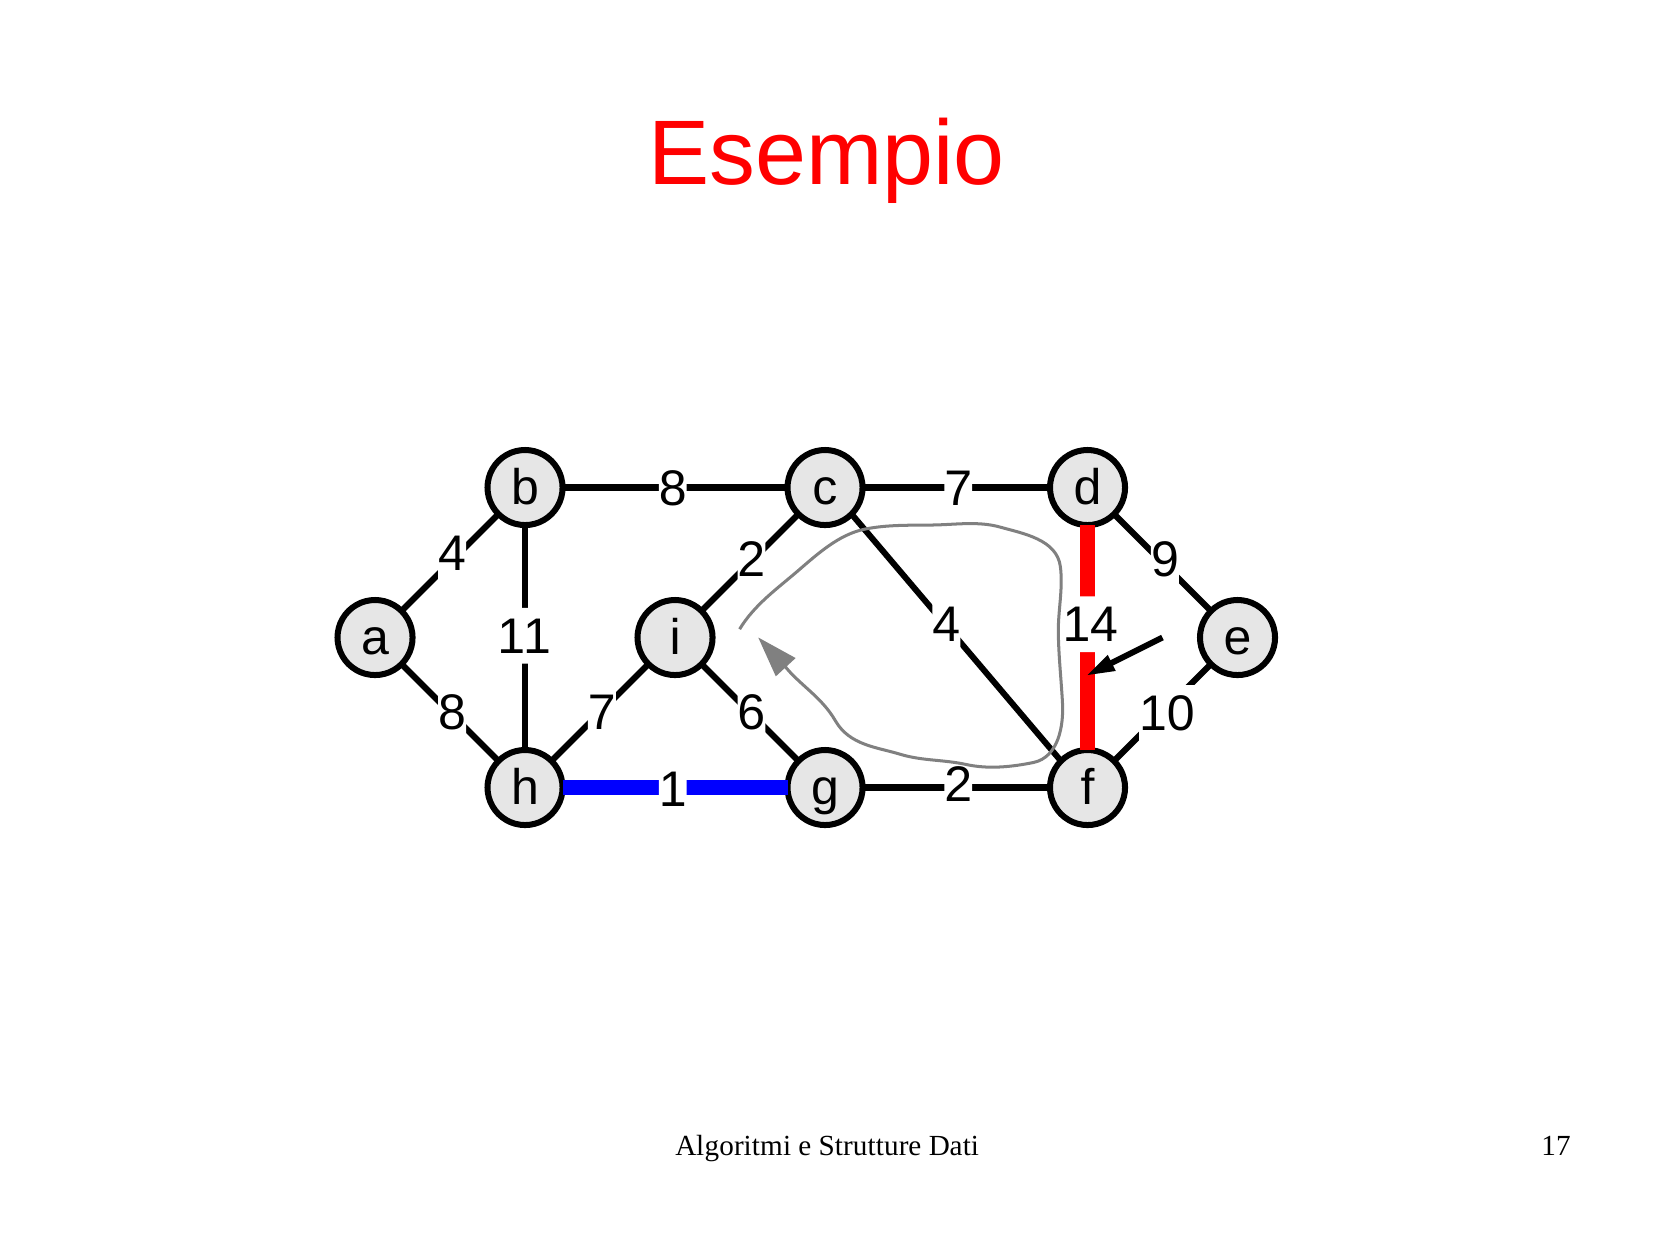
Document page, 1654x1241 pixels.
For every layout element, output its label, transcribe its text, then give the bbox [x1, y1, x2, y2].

text_box 8 [658, 460, 687, 516]
text_box h [487, 750, 563, 826]
text_box 1 [658, 761, 687, 818]
text_box 7 [944, 460, 973, 517]
text_box 11 [497, 607, 557, 664]
text_box 2 [944, 756, 973, 764]
text_box 8 [438, 684, 467, 741]
text_box 4 [932, 596, 961, 653]
text_box 7 [587, 684, 616, 741]
text_box f [1050, 750, 1126, 826]
text_box 2 [944, 763, 973, 812]
text_box 14 [1062, 596, 1119, 653]
text_box 6 [737, 684, 766, 741]
text_box d [1050, 450, 1126, 525]
text_box e [1200, 600, 1276, 676]
text_box c [787, 450, 863, 526]
text_box g [788, 750, 863, 826]
text_box b [487, 450, 563, 525]
title Esempio [82, 49, 1571, 257]
text_box a [337, 600, 413, 676]
text_box 10 [1139, 685, 1195, 741]
text_box 4 [438, 525, 467, 581]
text_box 2 [737, 531, 766, 588]
text_box 9 [1150, 531, 1179, 588]
text_box i [637, 600, 713, 676]
